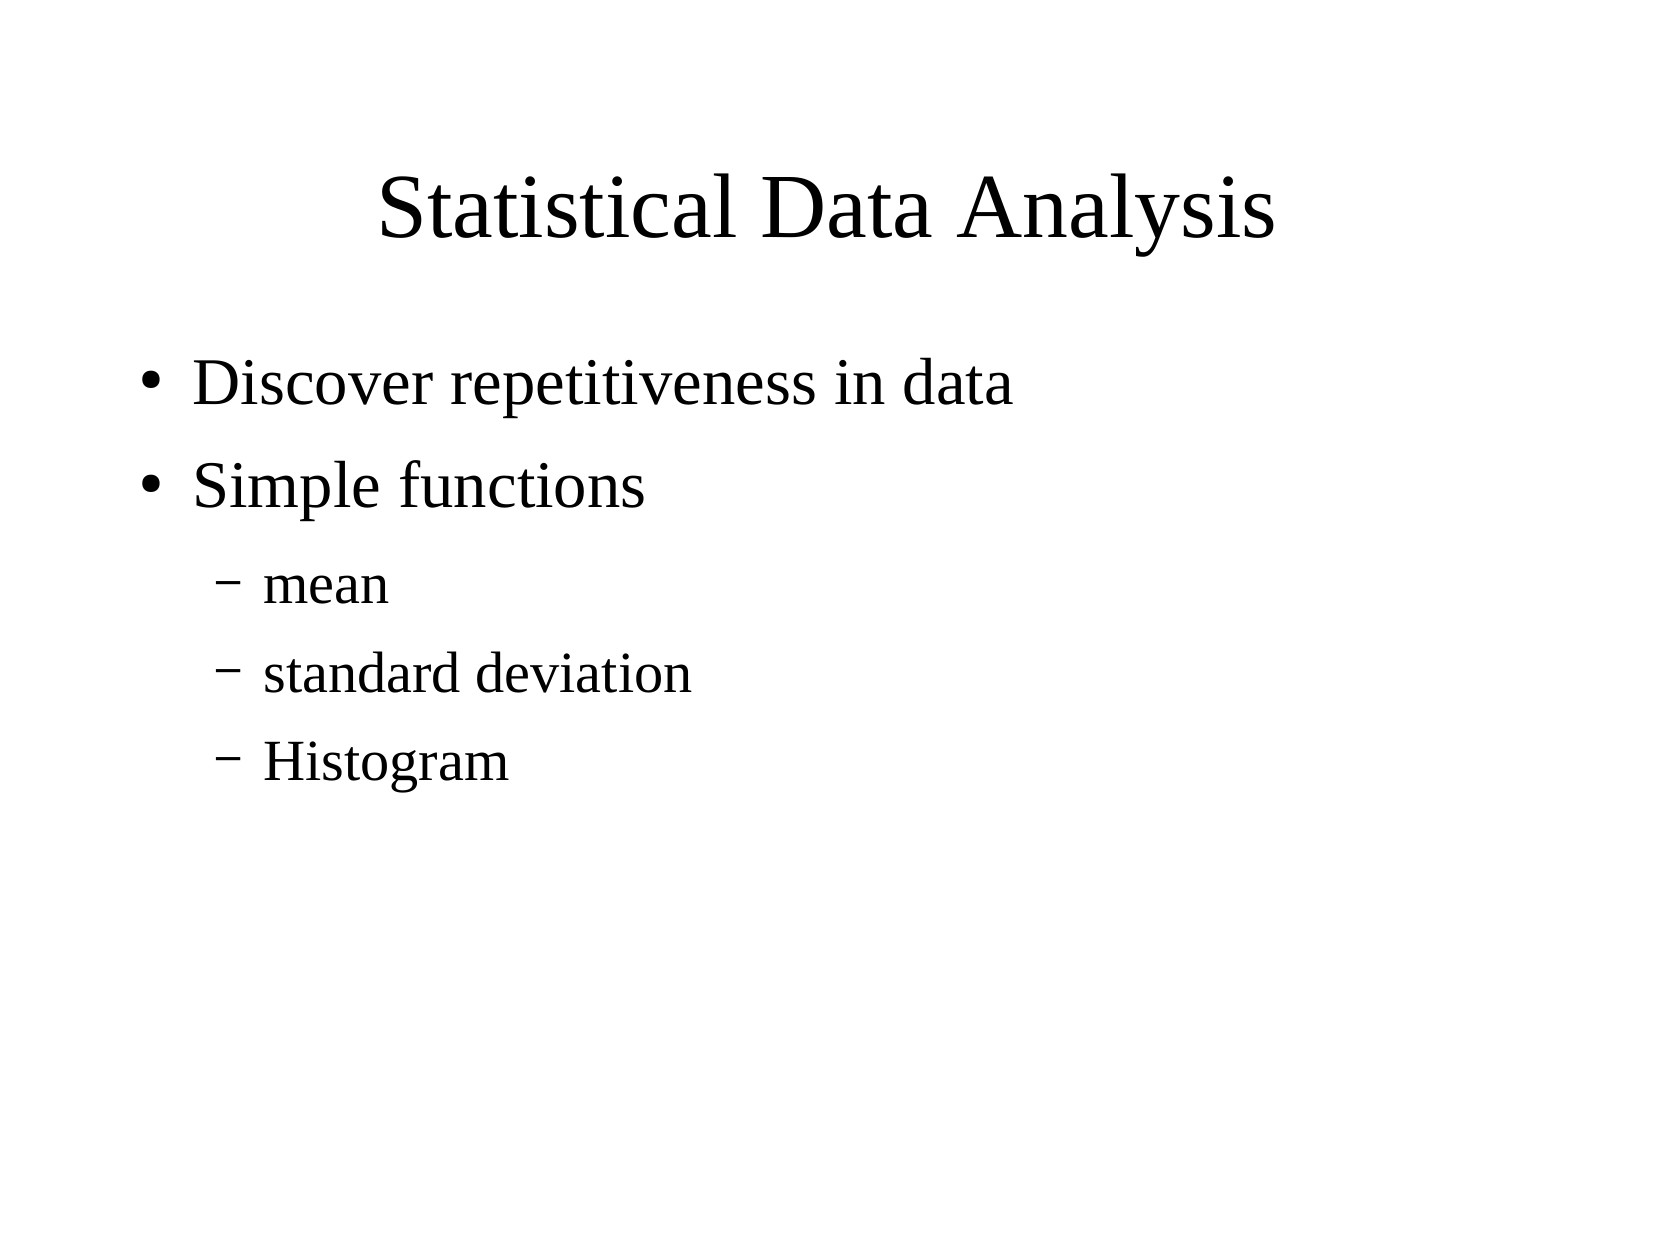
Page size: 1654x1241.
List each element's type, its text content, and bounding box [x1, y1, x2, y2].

list Discover repetitiveness in data Simple functions mean standard deviation Histogram [121, 344, 1534, 1127]
title Statistical Data Analysis [121, 102, 1534, 311]
